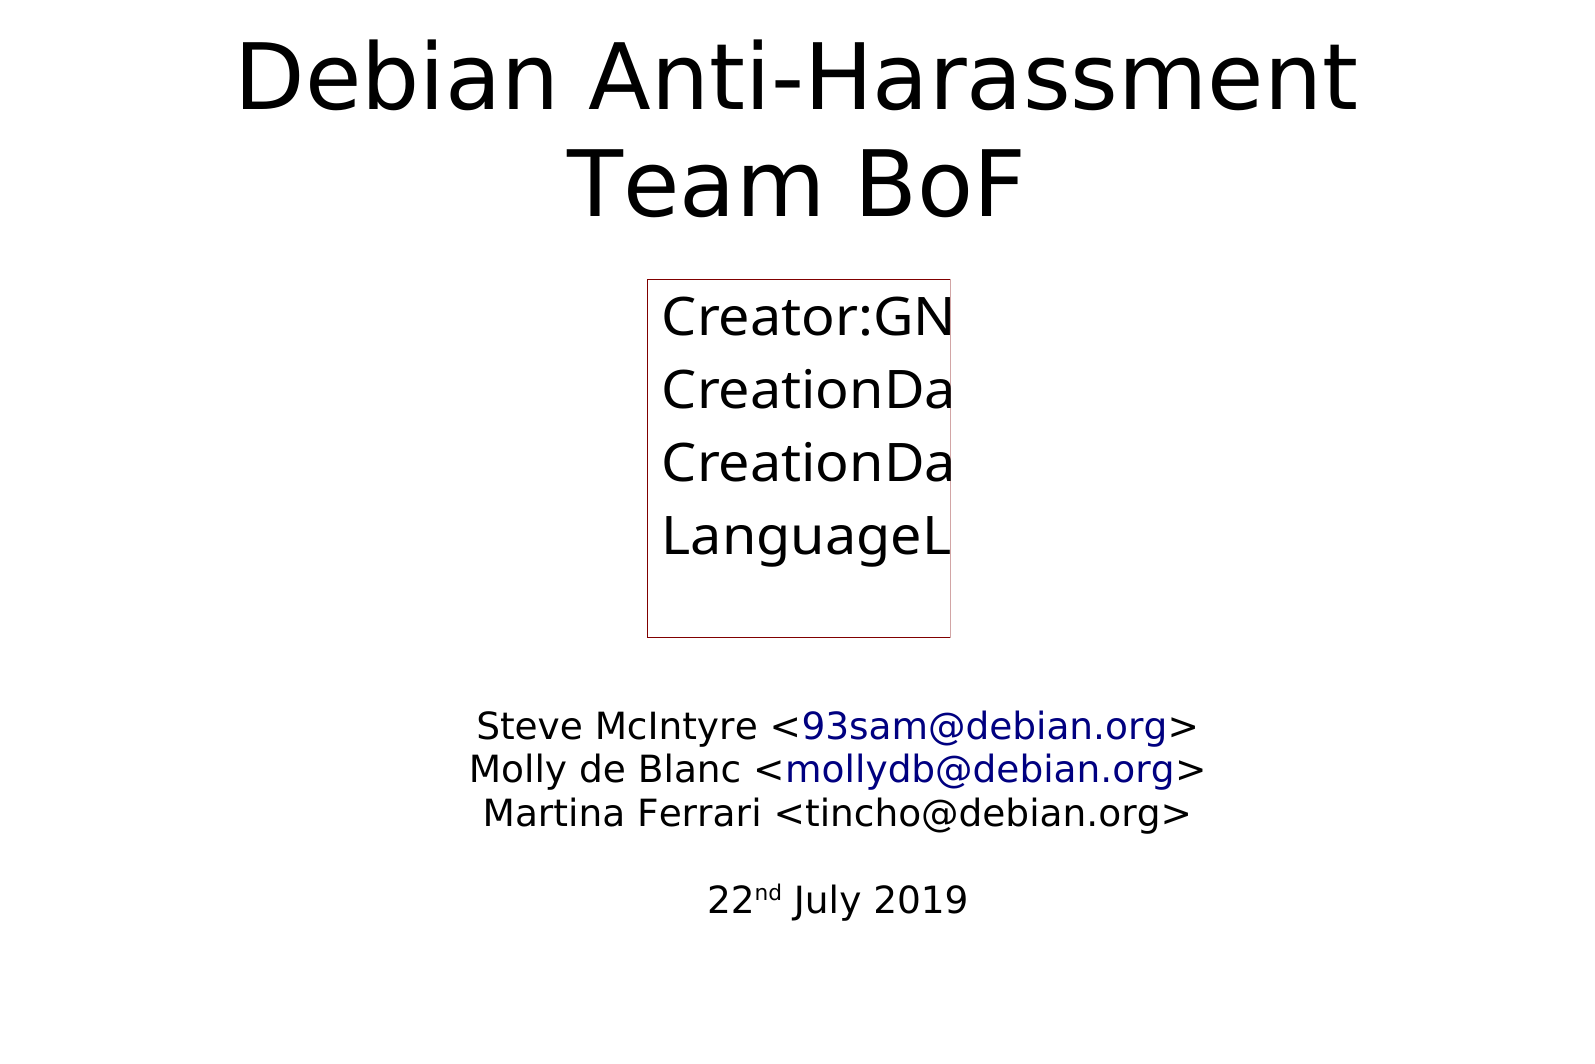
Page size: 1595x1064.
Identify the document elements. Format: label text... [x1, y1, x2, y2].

subtitle Steve McIntyre <93sam@debian.org> Molly de Blanc <mollydb@debian.org> Martina Ferrari <tincho@debian.org> 22nd July 2019 [102, 562, 1538, 1064]
title Debian Anti-Harassment Team BoF [79, 24, 1515, 239]
picture [644, 275, 951, 638]
